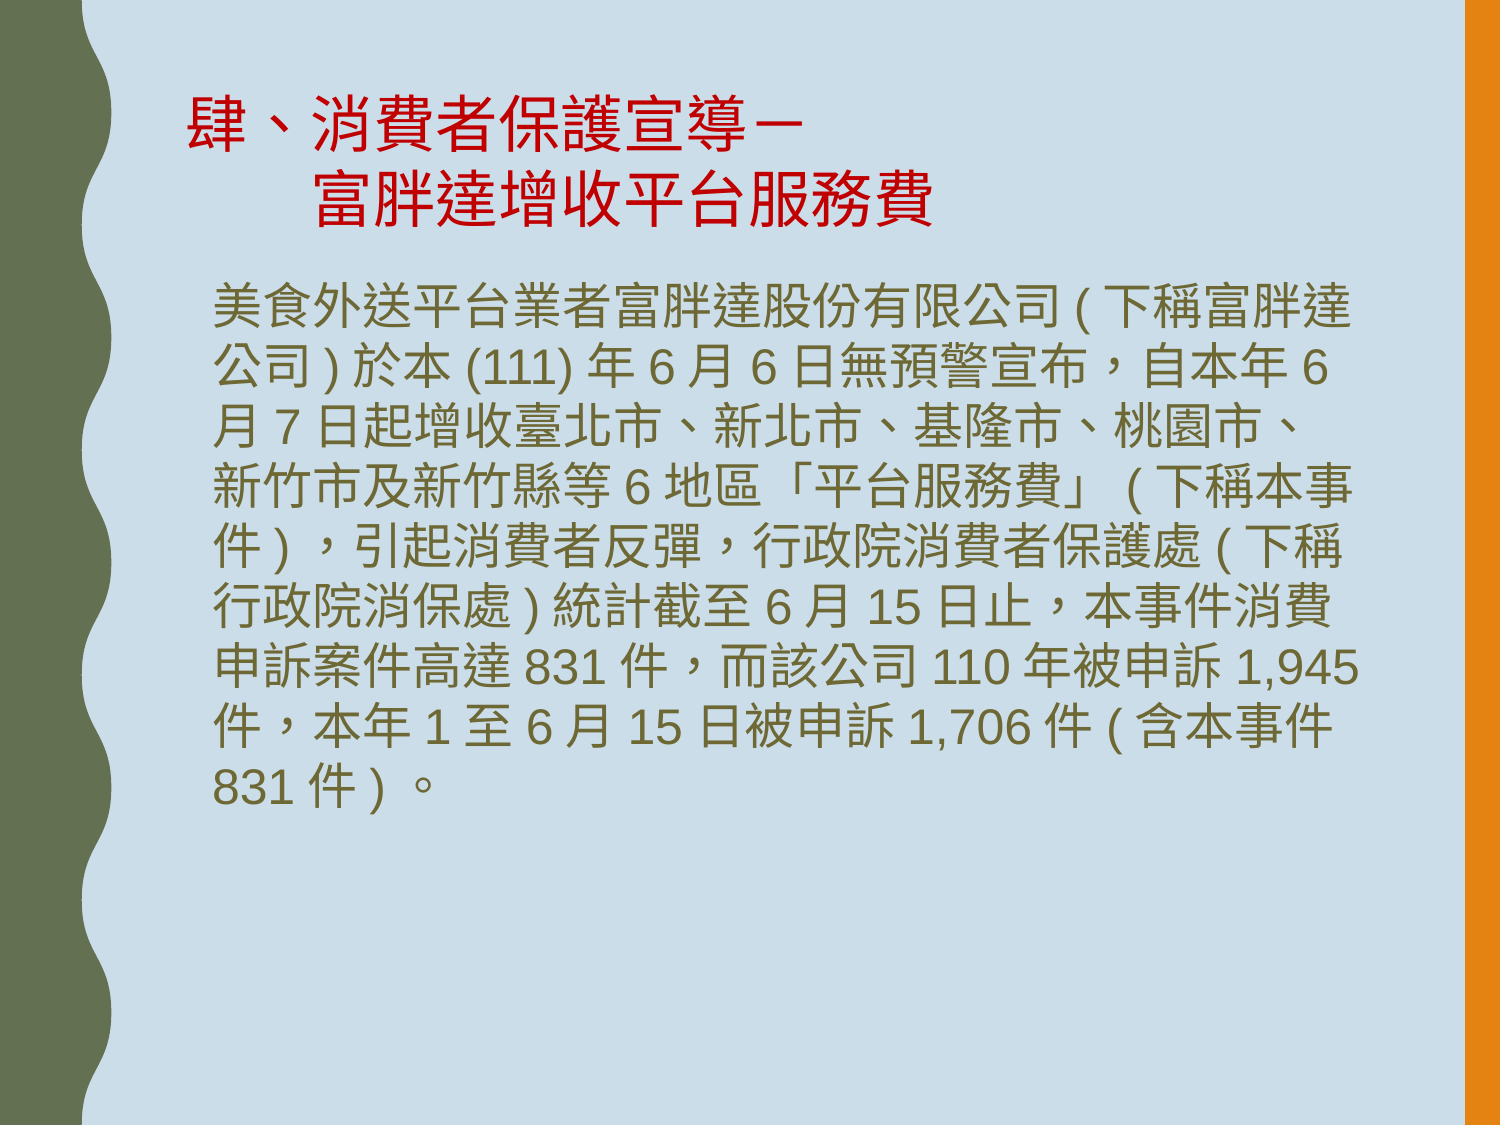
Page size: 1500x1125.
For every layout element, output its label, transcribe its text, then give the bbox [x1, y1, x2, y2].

text_box 肆、消費者保護宣導－ 富胖達增收平台服務費 [171, 78, 1483, 243]
text_box 美食外送平台業者富胖達股份有限公司(下稱富胖達公司)於本(111)年6月6日無預警宣布，自本年6月7日起增收臺北市、新北市、基隆市、桃園市、新竹市及新竹縣等6地區「平台服務費」(下稱本事件)，引起消費者反彈，行政院消費者保護處(下稱行政院消保處)統計截至6月15日止，本事件消費申訴案件高達831件，而該公司110年被申訴1,945件，本年1至6月15日被申訴1,706件(含本事件831件)。 [197, 267, 1376, 822]
